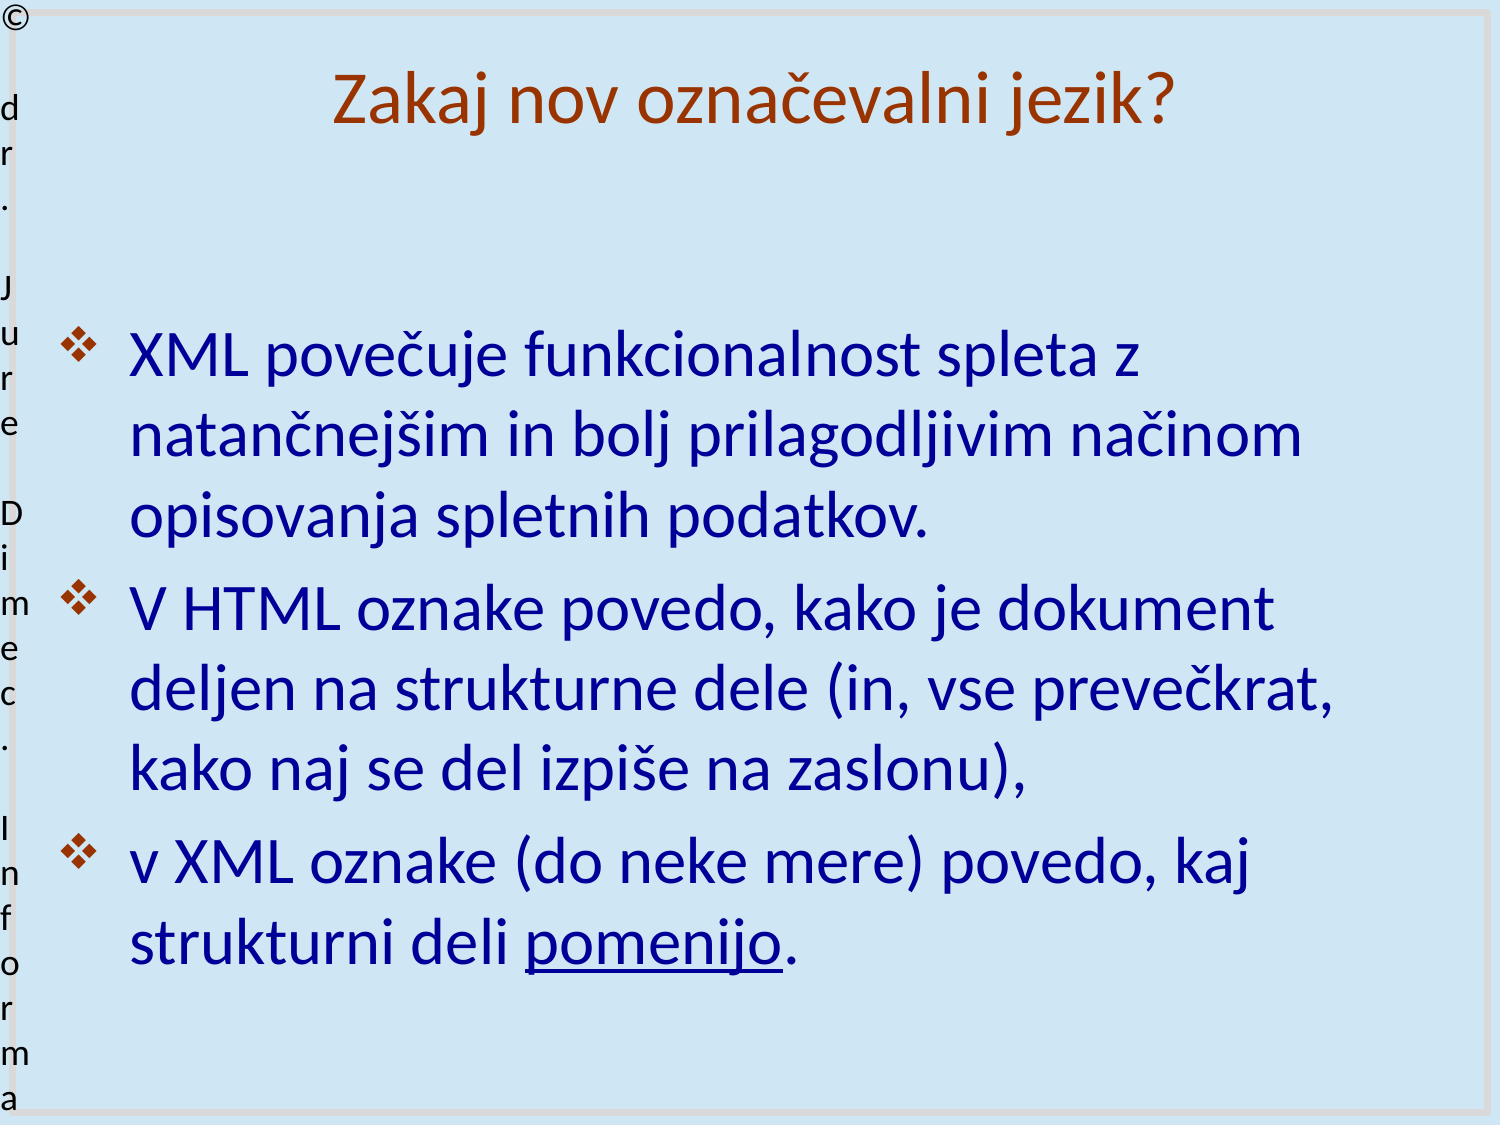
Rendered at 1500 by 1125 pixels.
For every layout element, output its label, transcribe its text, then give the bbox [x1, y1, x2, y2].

title Zakaj nov označevalni jezik? [37, 37, 1475, 150]
list XML povečuje funkcionalnost spleta z natančnejšim in bolj prilagodljivim načinom opisovanja spletnih podatkov. V HTML oznake povedo, kako je dokument deljen na strukturne dele (in, vse prevečkrat, kako naj se del izpiše na zaslonu), v XML oznake (do neke mere) povedo, kaj strukturni deli pomenijo. [41, 302, 1471, 1071]
